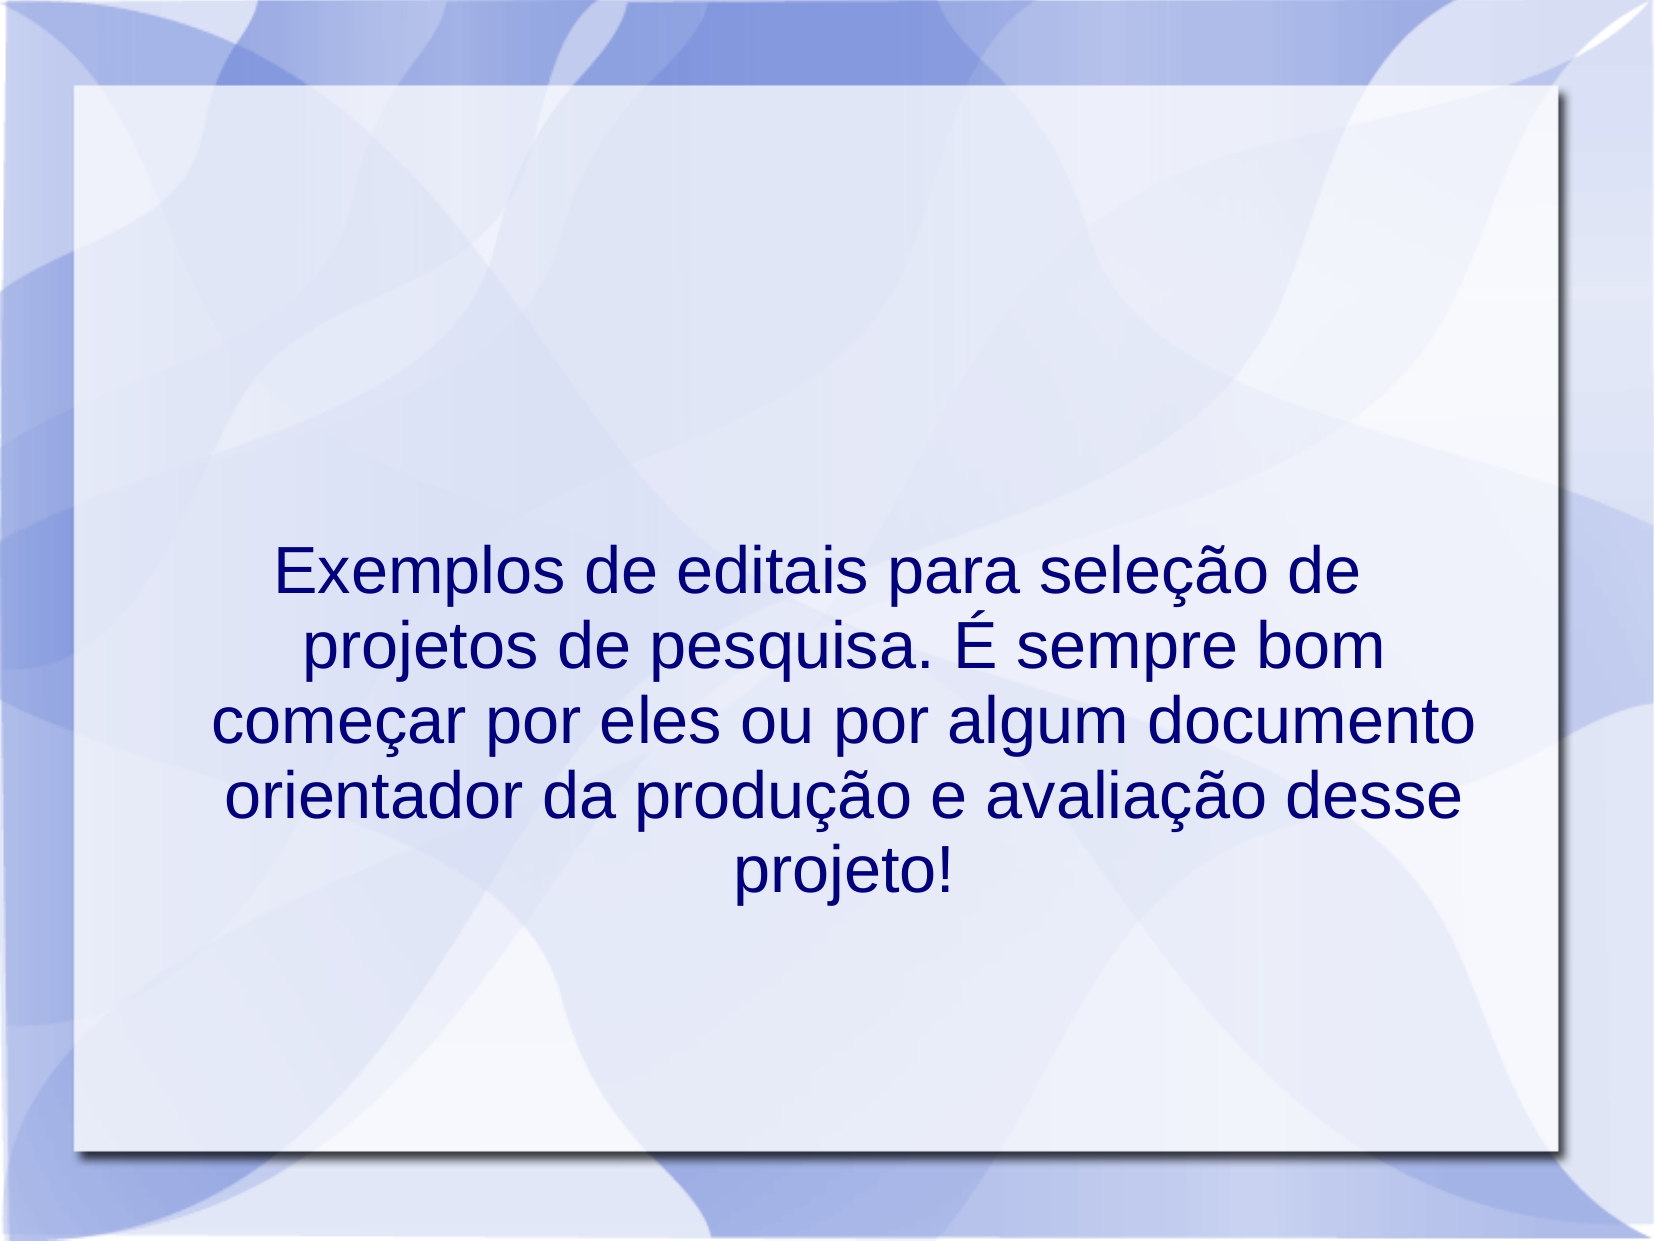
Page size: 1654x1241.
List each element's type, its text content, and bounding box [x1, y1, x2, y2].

picture [0, 0, 1654, 1241]
list Exemplos de editais para seleção de projetos de pesquisa. É sempre bom começar por eles ou por algum documento orientador da produção e avaliação desse projeto! [129, 324, 1489, 1045]
